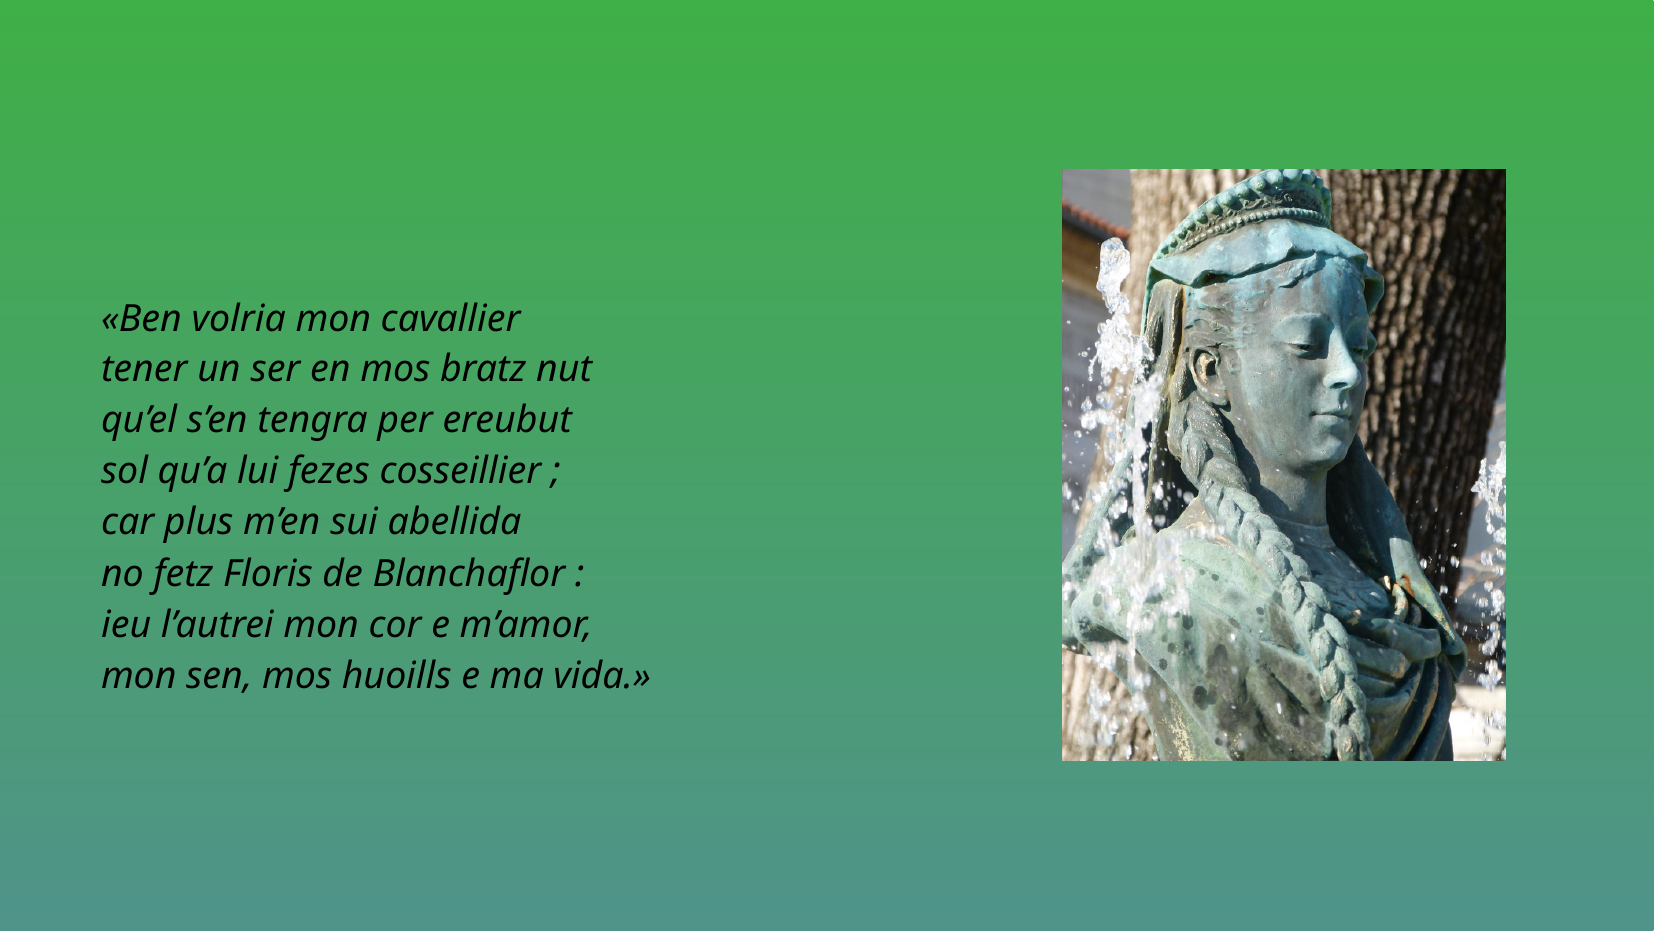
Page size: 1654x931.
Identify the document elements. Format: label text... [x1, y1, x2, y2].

picture [1062, 169, 1506, 761]
text_box «Ben volria mon cavallier tener un ser en mos bratz nut qu’el s’en tengra per ereubut sol qu’a lui fezes cosseillier ; car plus m’en sui abellida no fetz Floris de Blanchaflor : ieu l’autrei mon cor e m’amor, mon sen, mos huoills e ma vida.» [86, 283, 680, 647]
